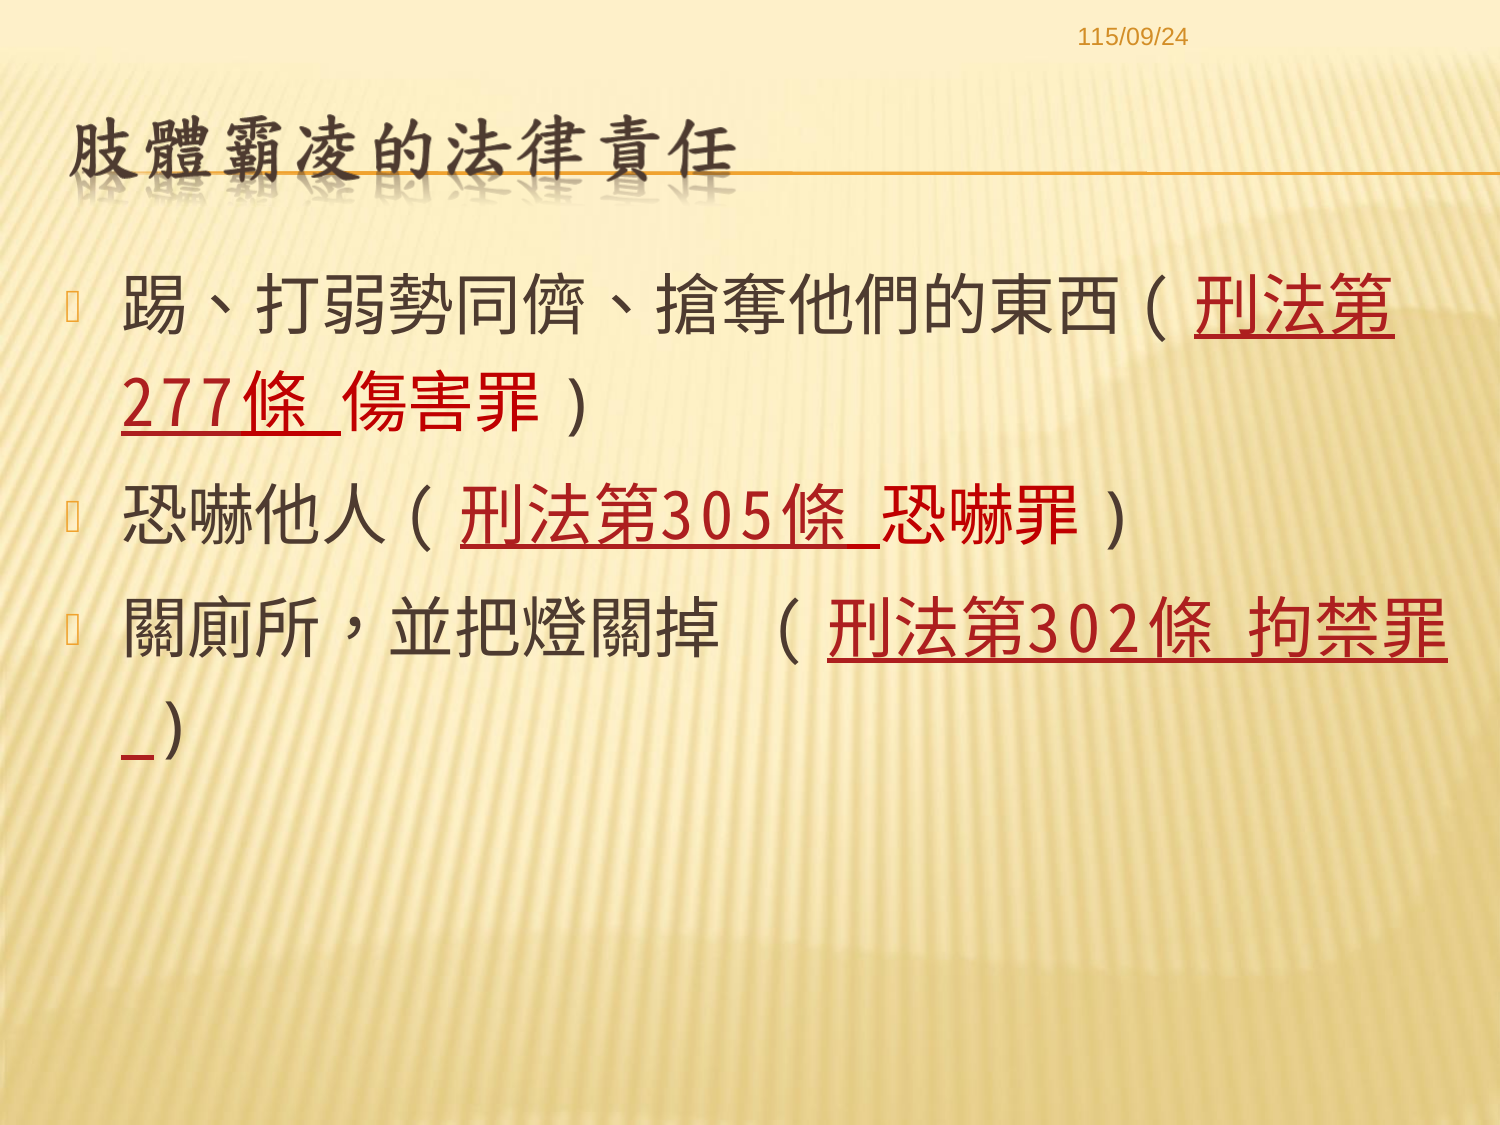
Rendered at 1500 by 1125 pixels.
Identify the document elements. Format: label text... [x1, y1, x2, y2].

picture [0, 0, 1500, 1125]
text_box 111/03/15 [1062, 12, 1476, 60]
list 踢、打弱勢同儕、搶奪他們的東西(刑法第277條 傷害罪) 恐嚇他人(刑法第305條 恐嚇罪) 關廁所，並把燈關掉 (刑法第302條 拘禁罪 ) [50, 254, 1476, 998]
